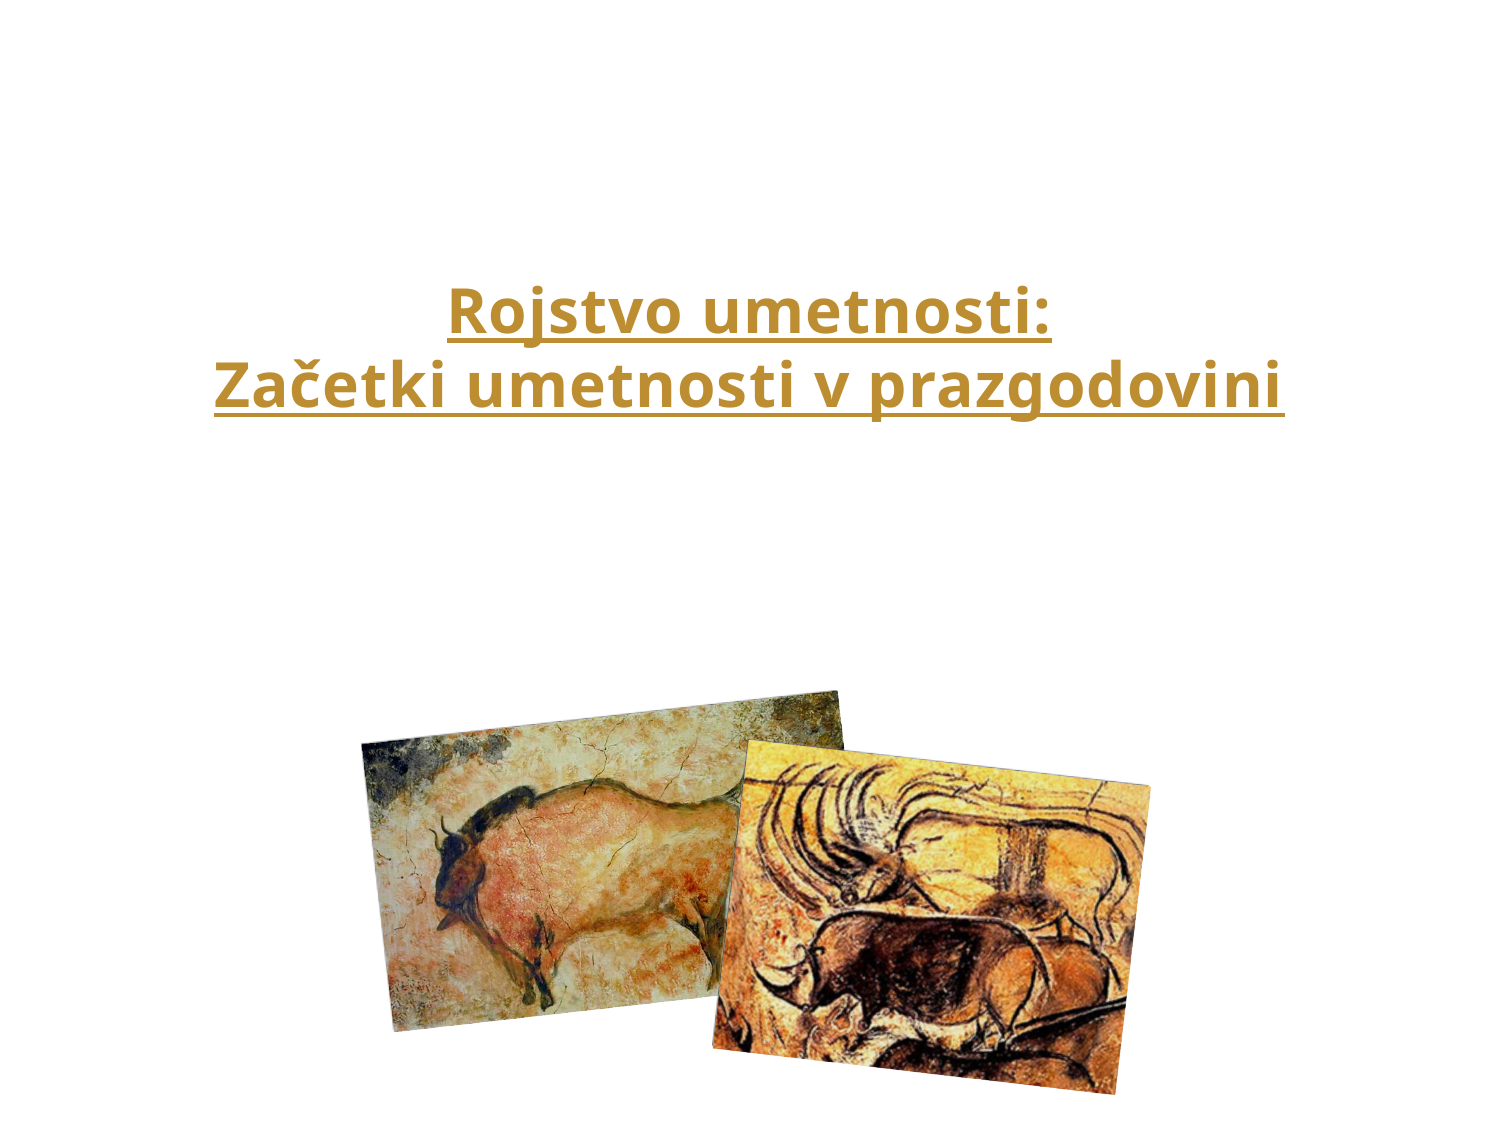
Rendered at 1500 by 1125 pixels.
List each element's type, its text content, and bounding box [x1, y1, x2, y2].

picture [365, 775, 1151, 1095]
subtitle [225, 487, 1275, 775]
title Rojstvo umetnosti: Začetki umetnosti v prazgodovini [112, 262, 1388, 504]
